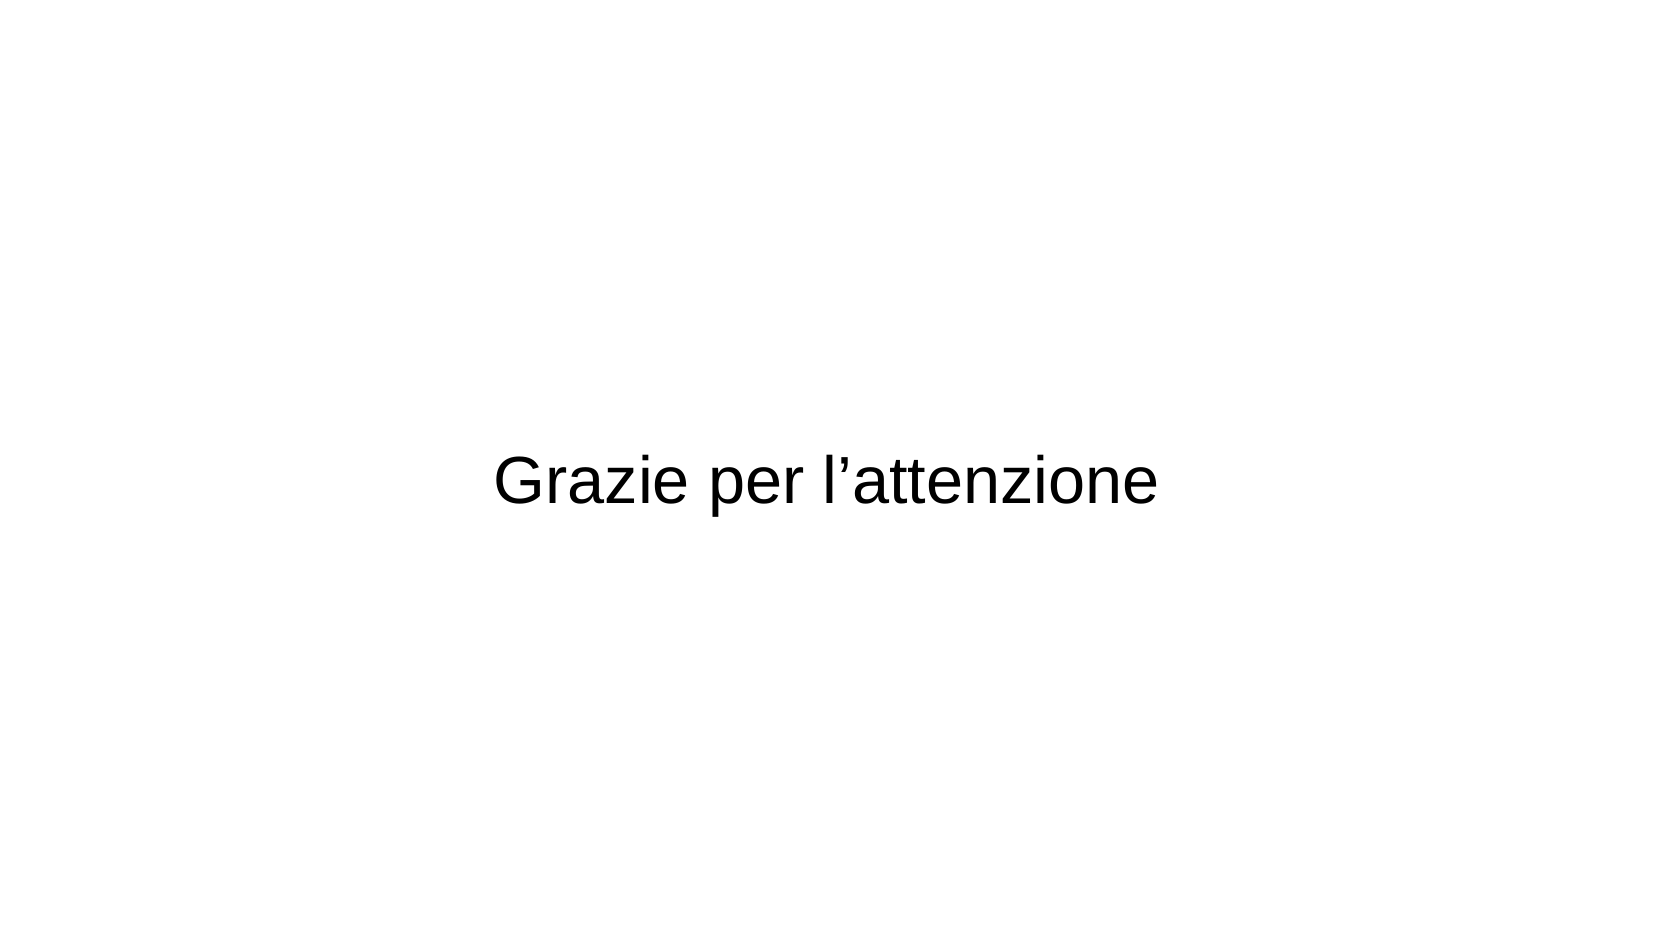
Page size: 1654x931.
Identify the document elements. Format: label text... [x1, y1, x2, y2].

list Grazie per l’attenzione [82, 217, 1571, 758]
